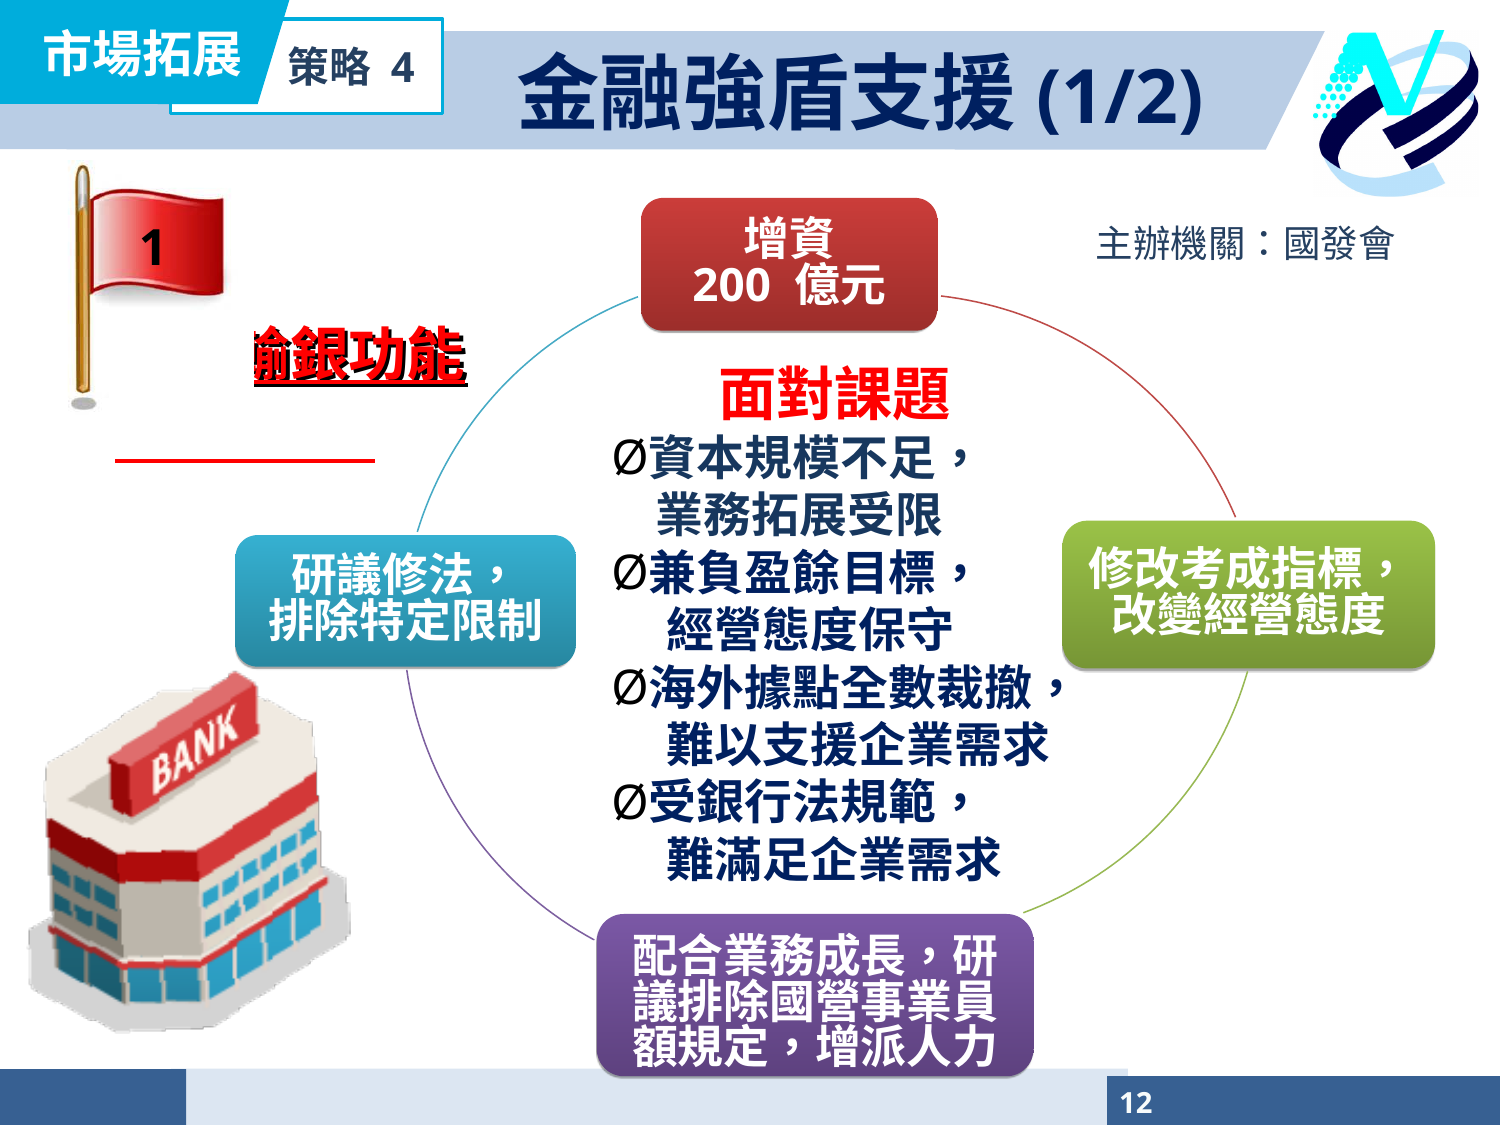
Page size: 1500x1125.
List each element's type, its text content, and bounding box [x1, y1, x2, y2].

picture [0, 160, 254, 415]
text_box 研議修法， 排除特定限制 [235, 535, 576, 667]
text_box 研議修法， 排除特定限制 [278, 611, 291, 640]
text_box 研議修法， 排除特定限制 [321, 625, 341, 638]
text_box 強化輸銀功能 [254, 302, 502, 398]
text_box 策略 4 [170, 19, 443, 114]
text_box 金融強盾支援(1/2) [0, 31, 1325, 150]
text_box 1 [123, 208, 195, 284]
text_box 配合業務成長，研議排除國營事業員額規定，增派人力 [596, 921, 1034, 1077]
picture [0, 634, 399, 1061]
text_box 市場拓展 [0, 0, 290, 105]
text_box 修改考成指標， 改變經營態度 [1152, 520, 1436, 669]
text_box 主辦機關：國發會 [1080, 208, 1500, 279]
text_box 增資 200 億元 [641, 197, 938, 331]
text_box 面對課題 資本規模不足， 業務拓展受限 兼負盈餘目標， 經營態度保守 海外據點全數裁撤， 難以支援企業需求 受銀行法規範， 難滿足企業需求 [596, 349, 1152, 921]
